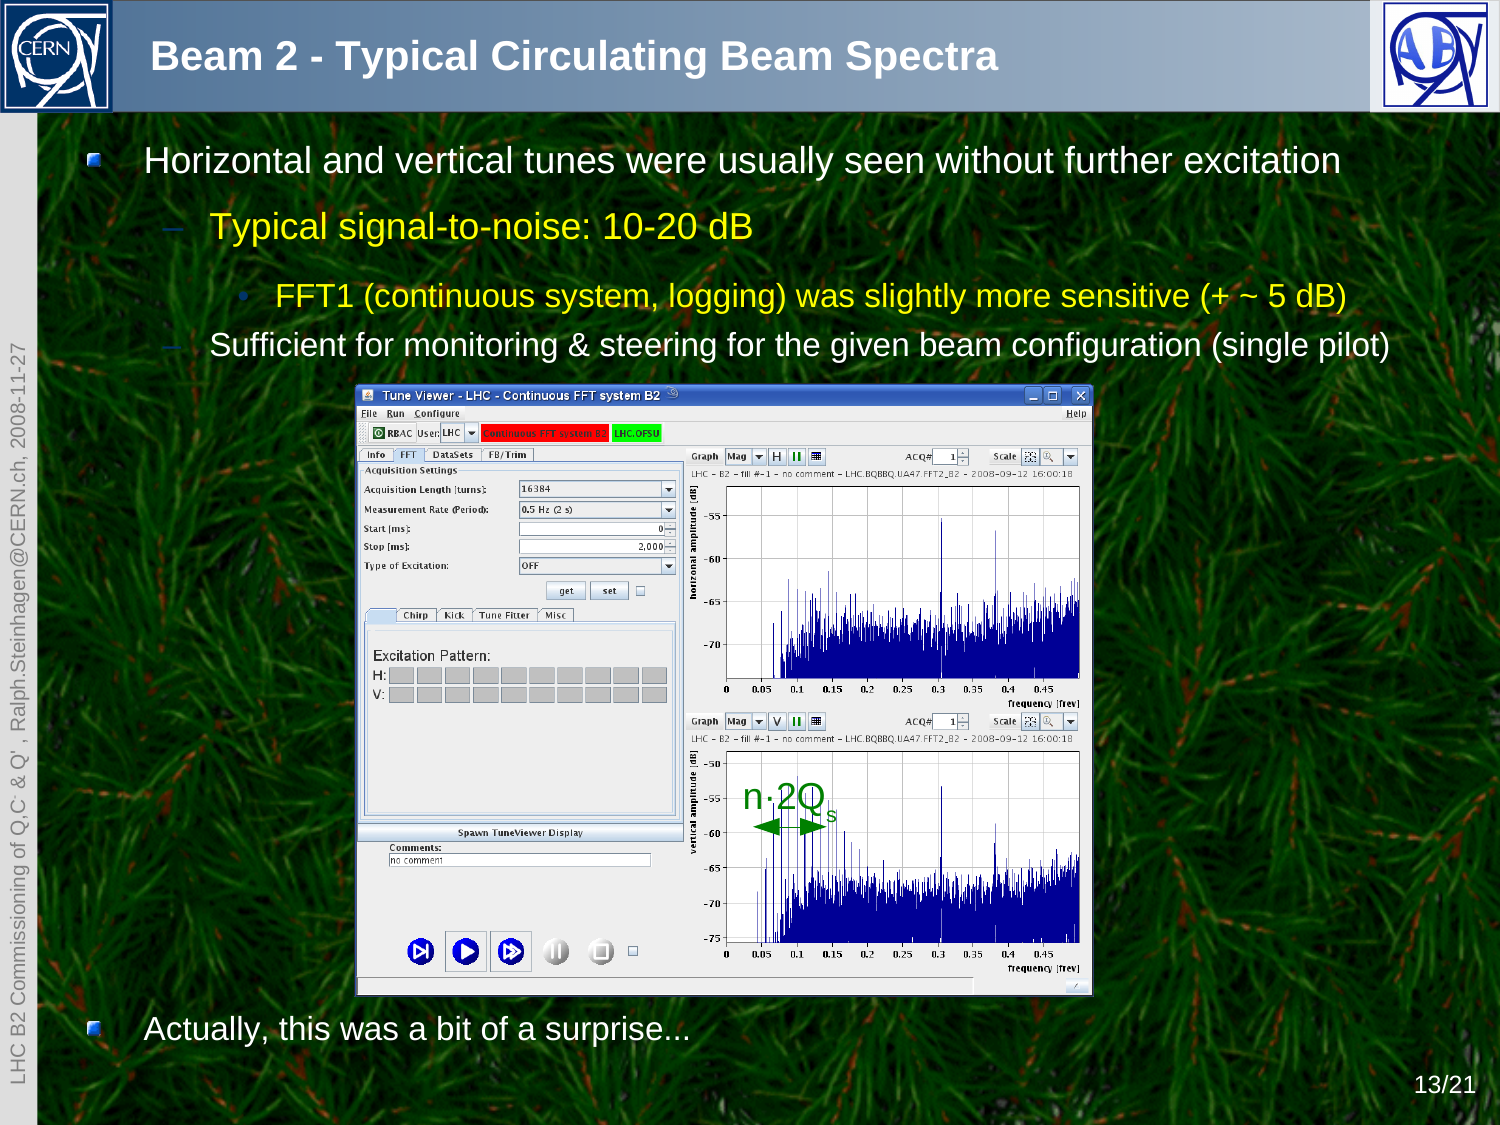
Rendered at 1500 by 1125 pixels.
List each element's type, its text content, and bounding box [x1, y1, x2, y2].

picture [1382, 1, 1489, 108]
list Horizontal and vertical tunes were usually seen without further excitation Typical signal-to-noise: 10-20 dB FFT1 (continuous system, logging) was slightly more sensitive (+ ~ 5 dB) Sufficient for monitoring & steering for the given beam configuration (single pilot) Actually, this was a bit of a surprise... [87, 137, 1447, 1048]
title Beam 2 - Typical Circulating Beam Spectra [150, 0, 1201, 113]
picture [0, 0, 1500, 1125]
